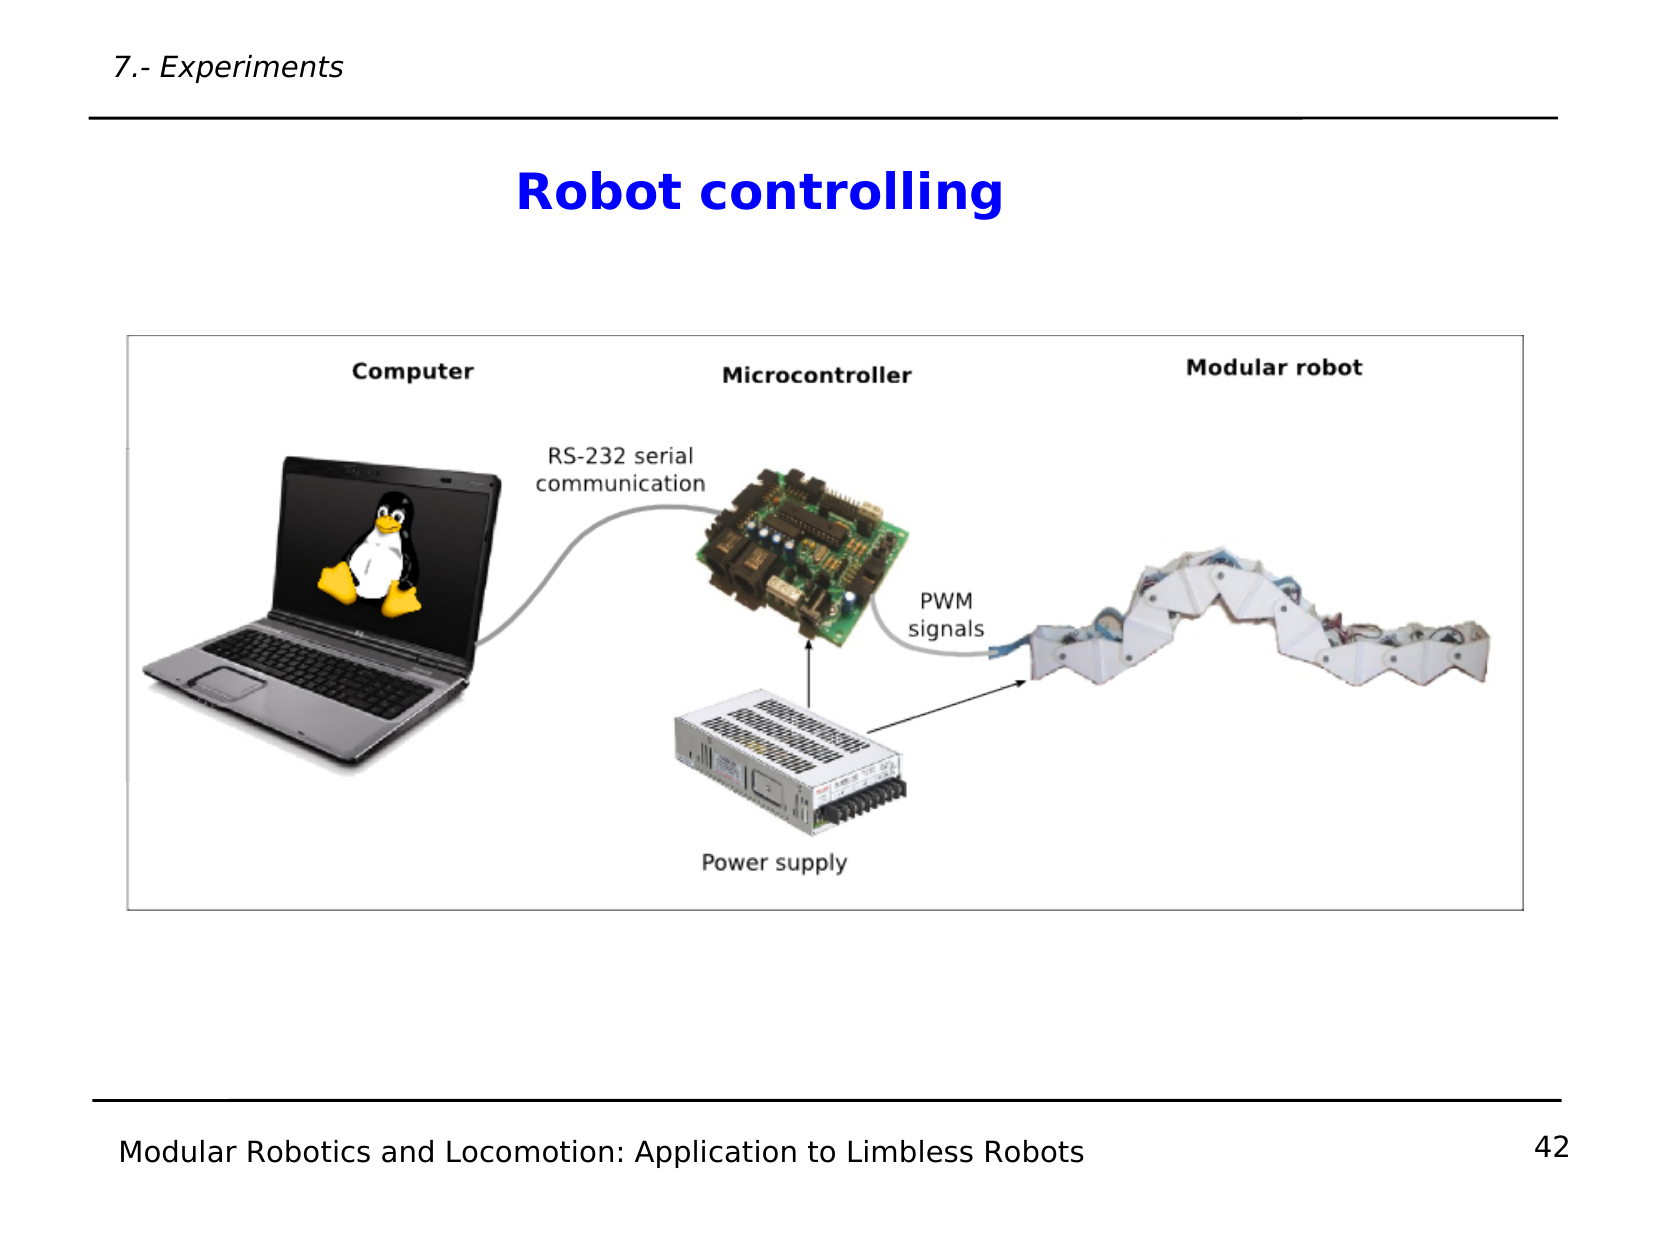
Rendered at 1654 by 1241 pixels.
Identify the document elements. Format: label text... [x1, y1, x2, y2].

text_box Robot controlling [501, 155, 1012, 229]
picture [118, 335, 1524, 911]
text_box 7.- Experiments [97, 42, 360, 93]
text_box Modular Robotics and Locomotion: Application to Limbless Robots [103, 1128, 1102, 1178]
